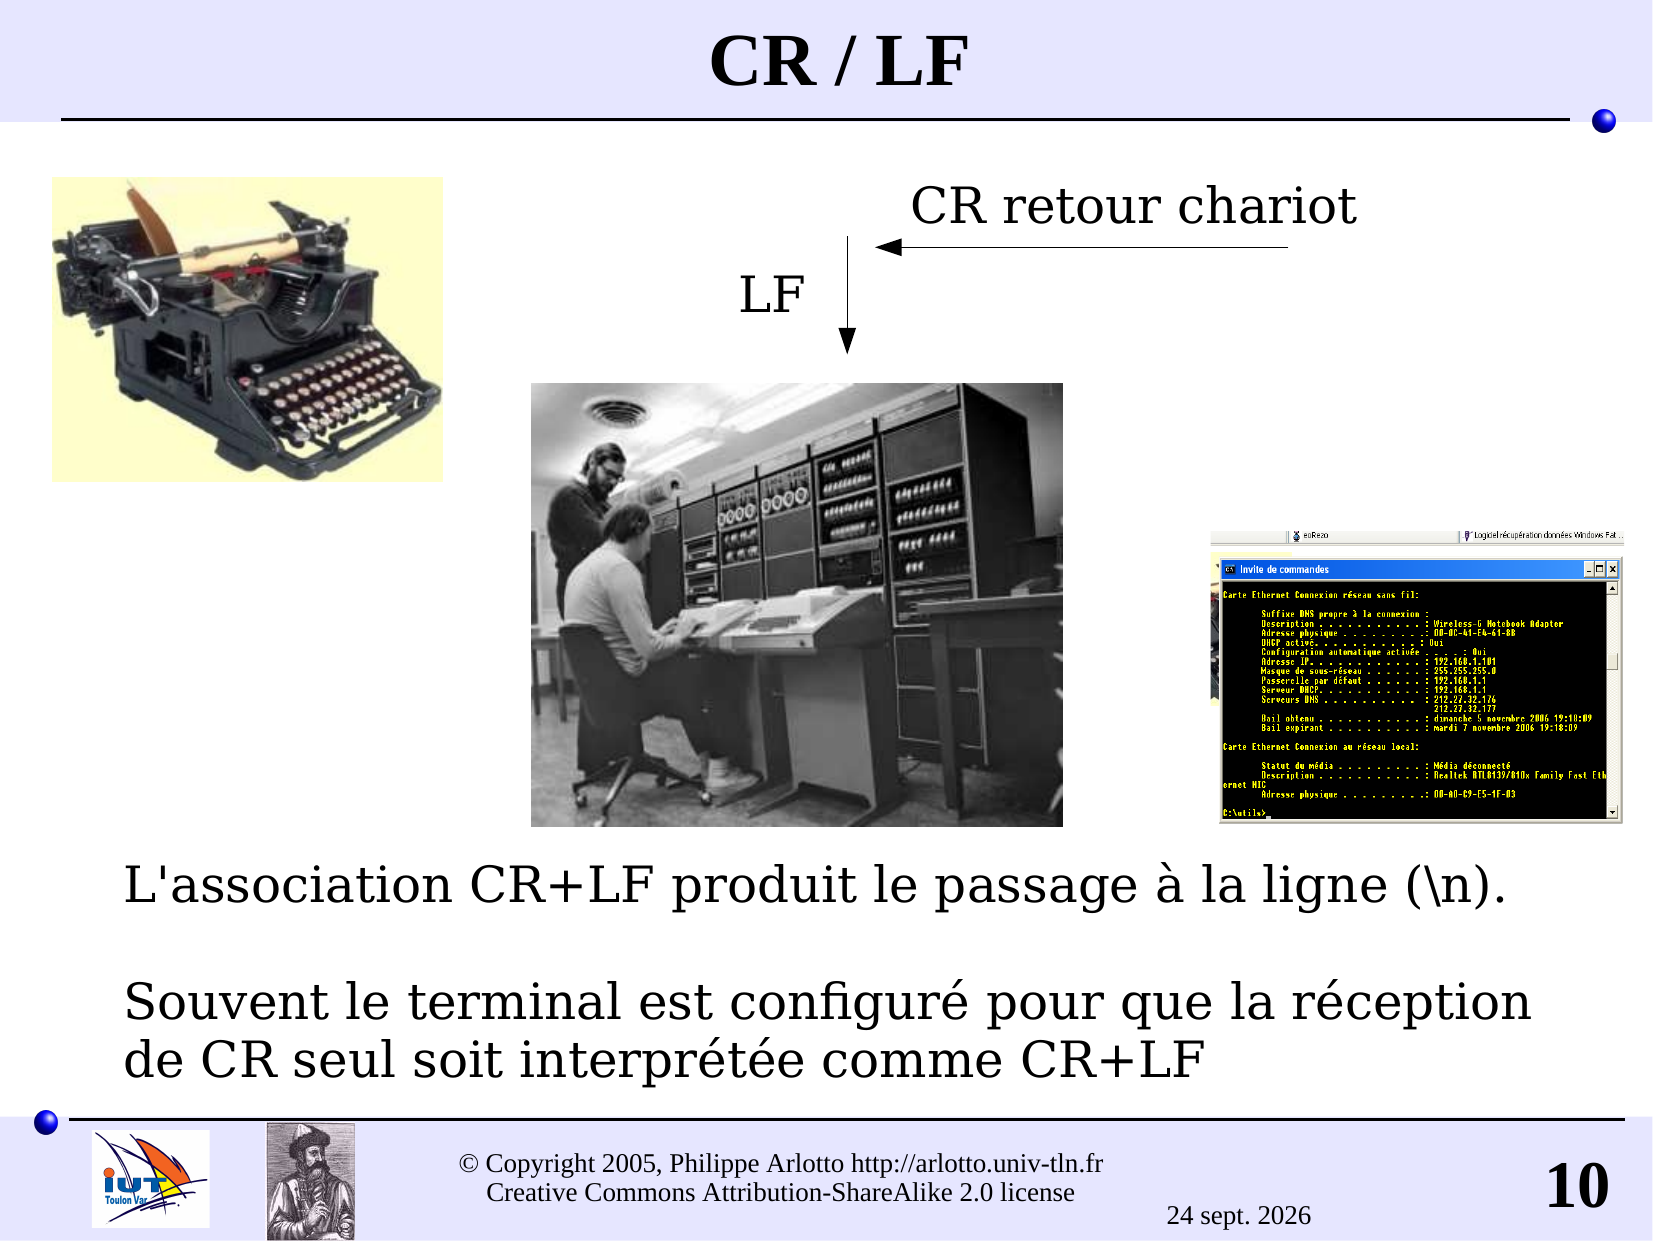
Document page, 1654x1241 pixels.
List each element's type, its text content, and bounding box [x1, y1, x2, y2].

title CR / LF [95, 14, 1585, 107]
picture [265, 1122, 355, 1241]
text_box L'association CR+LF produit le passage à la ligne (\n). Souvent le terminal est configuré pour que la réception de CR seul soit interprétée comme CR+LF [123, 856, 1536, 1090]
picture [1210, 531, 1625, 838]
text_box LF [738, 266, 807, 325]
text_box CR retour chariot [910, 177, 1359, 236]
picture [52, 177, 443, 482]
picture [531, 383, 1063, 827]
